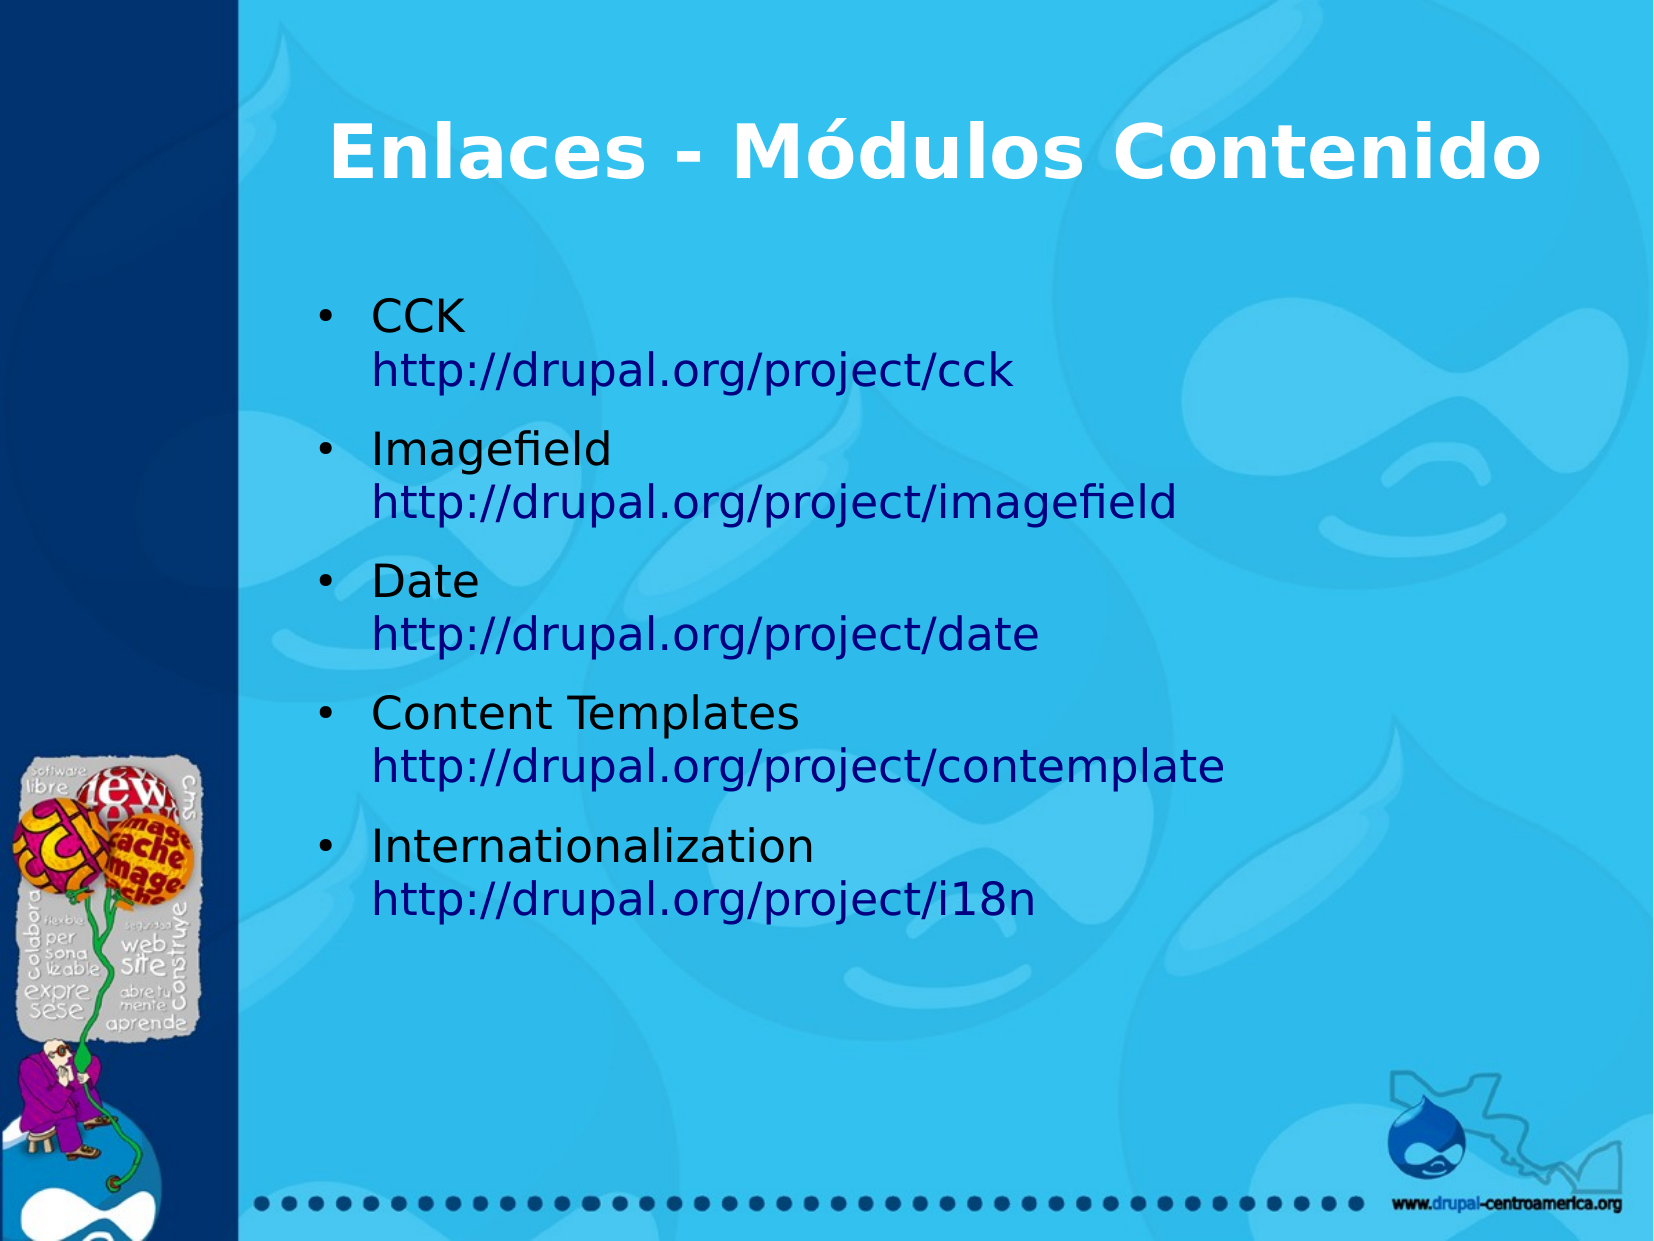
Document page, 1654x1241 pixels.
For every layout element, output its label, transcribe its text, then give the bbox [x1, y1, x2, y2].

picture [0, 0, 1654, 1241]
title Enlaces - Módulos Contenido [300, 49, 1571, 257]
list CCK http://drupal.org/project/cck Imagefield http://drupal.org/project/imagefield Date http://drupal.org/project/date Content Templates http://drupal.org/project/contemplate Internationalization http://drupal.org/project/i18n [300, 290, 1571, 1109]
